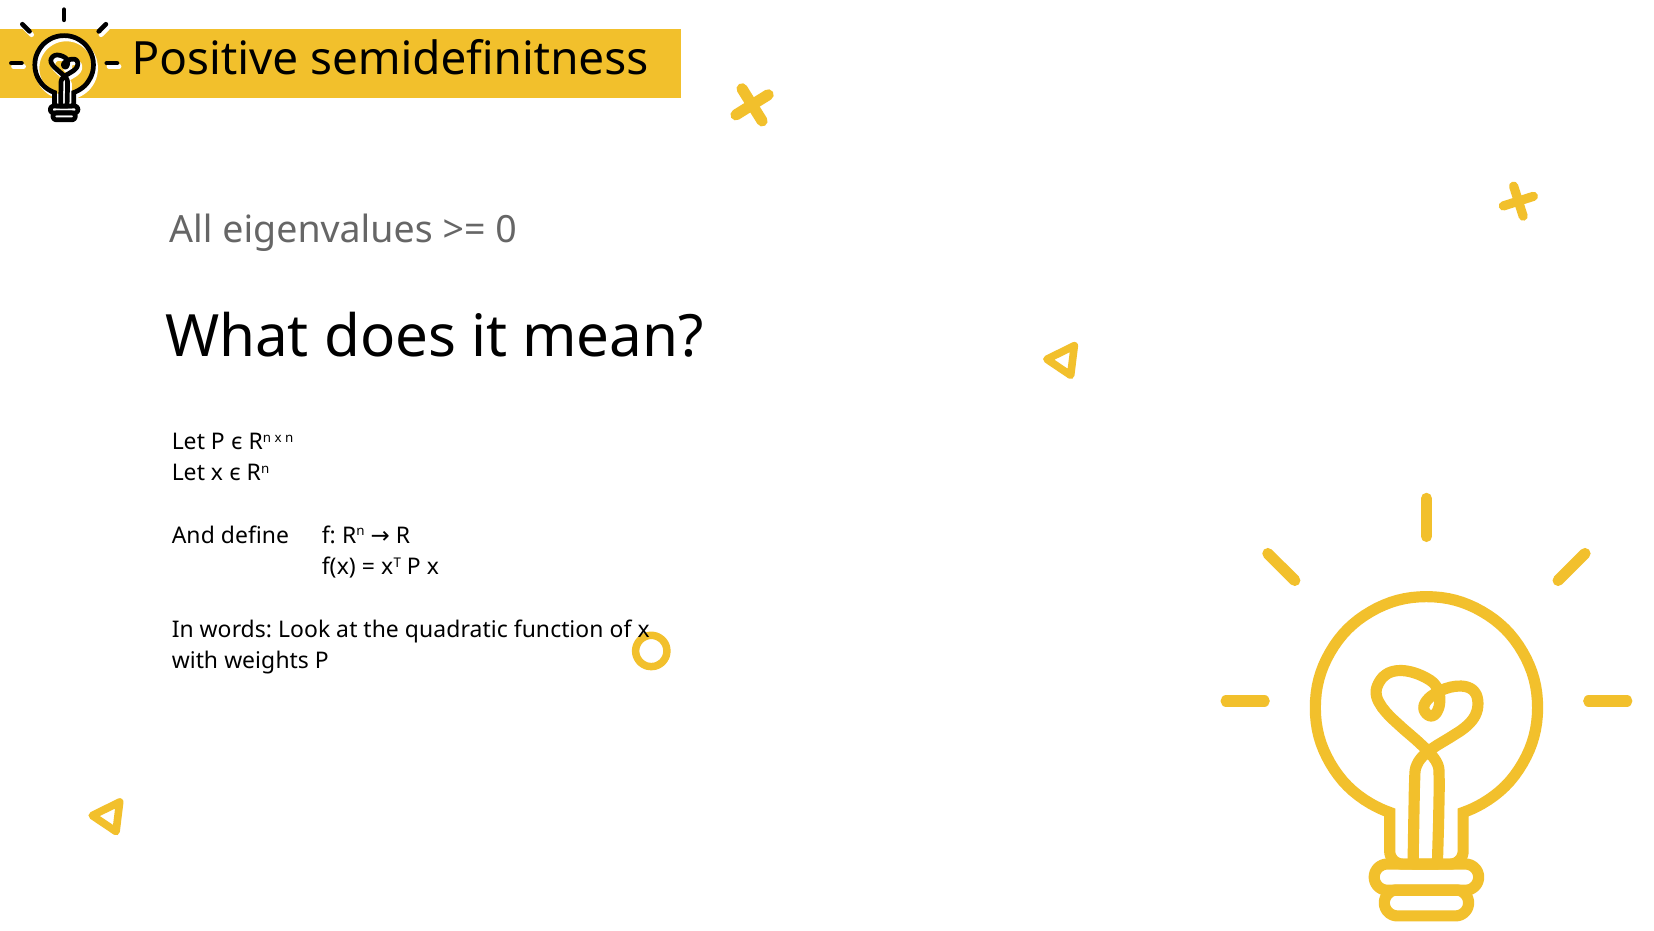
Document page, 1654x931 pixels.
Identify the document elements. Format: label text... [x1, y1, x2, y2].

title Positive semidefinitness [131, 0, 751, 119]
text_box Let P ϵ Rn x n Let x ϵ Rn And define f: Rn → R f(x) = xT P x In words: Look at the quadratic function of x with weights P [171, 393, 661, 707]
title What does it mean? [165, 289, 803, 379]
title All eigenvalues >= 0 [169, 202, 826, 256]
